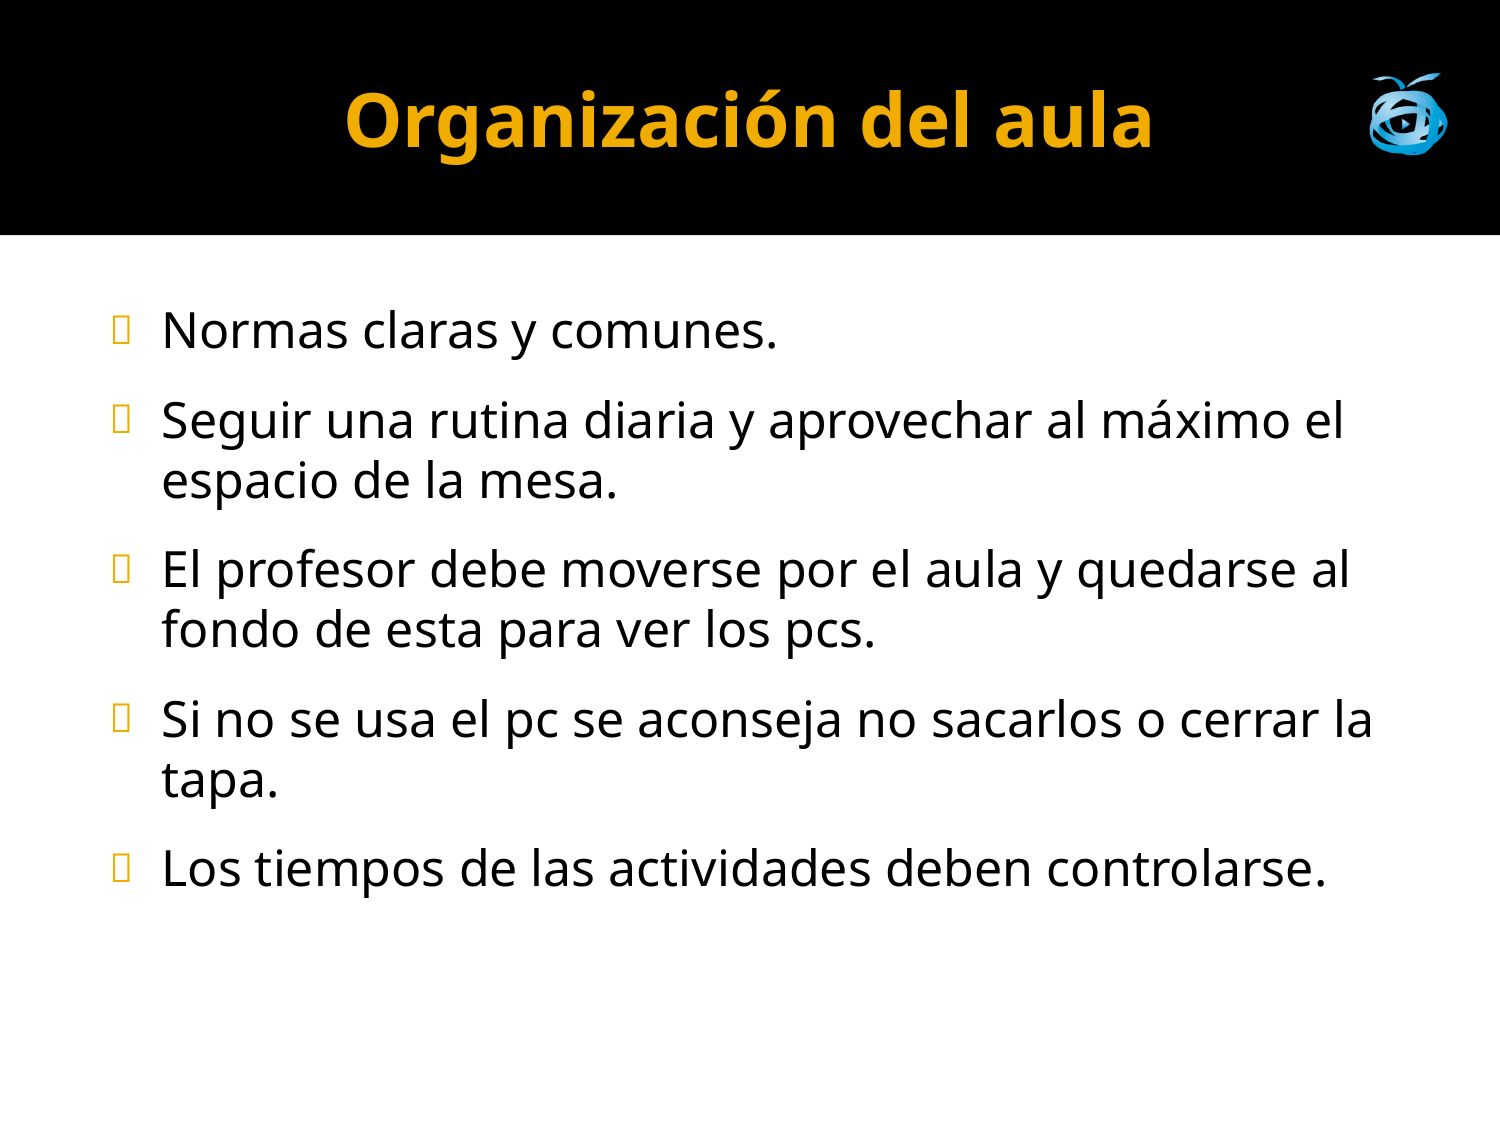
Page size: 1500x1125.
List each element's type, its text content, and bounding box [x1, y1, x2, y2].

picture [1352, 54, 1459, 173]
list Normas claras y comunes. Seguir una rutina diaria y aprovechar al máximo el espacio de la mesa. El profesor debe moverse por el aula y quedarse al fondo de esta para ver los pcs. Si no se usa el pc se aconseja no sacarlos o cerrar la tapa. Los tiempos de las actividades deben controlarse. [75, 291, 1425, 1050]
title Organización del aula [75, 64, 1425, 208]
